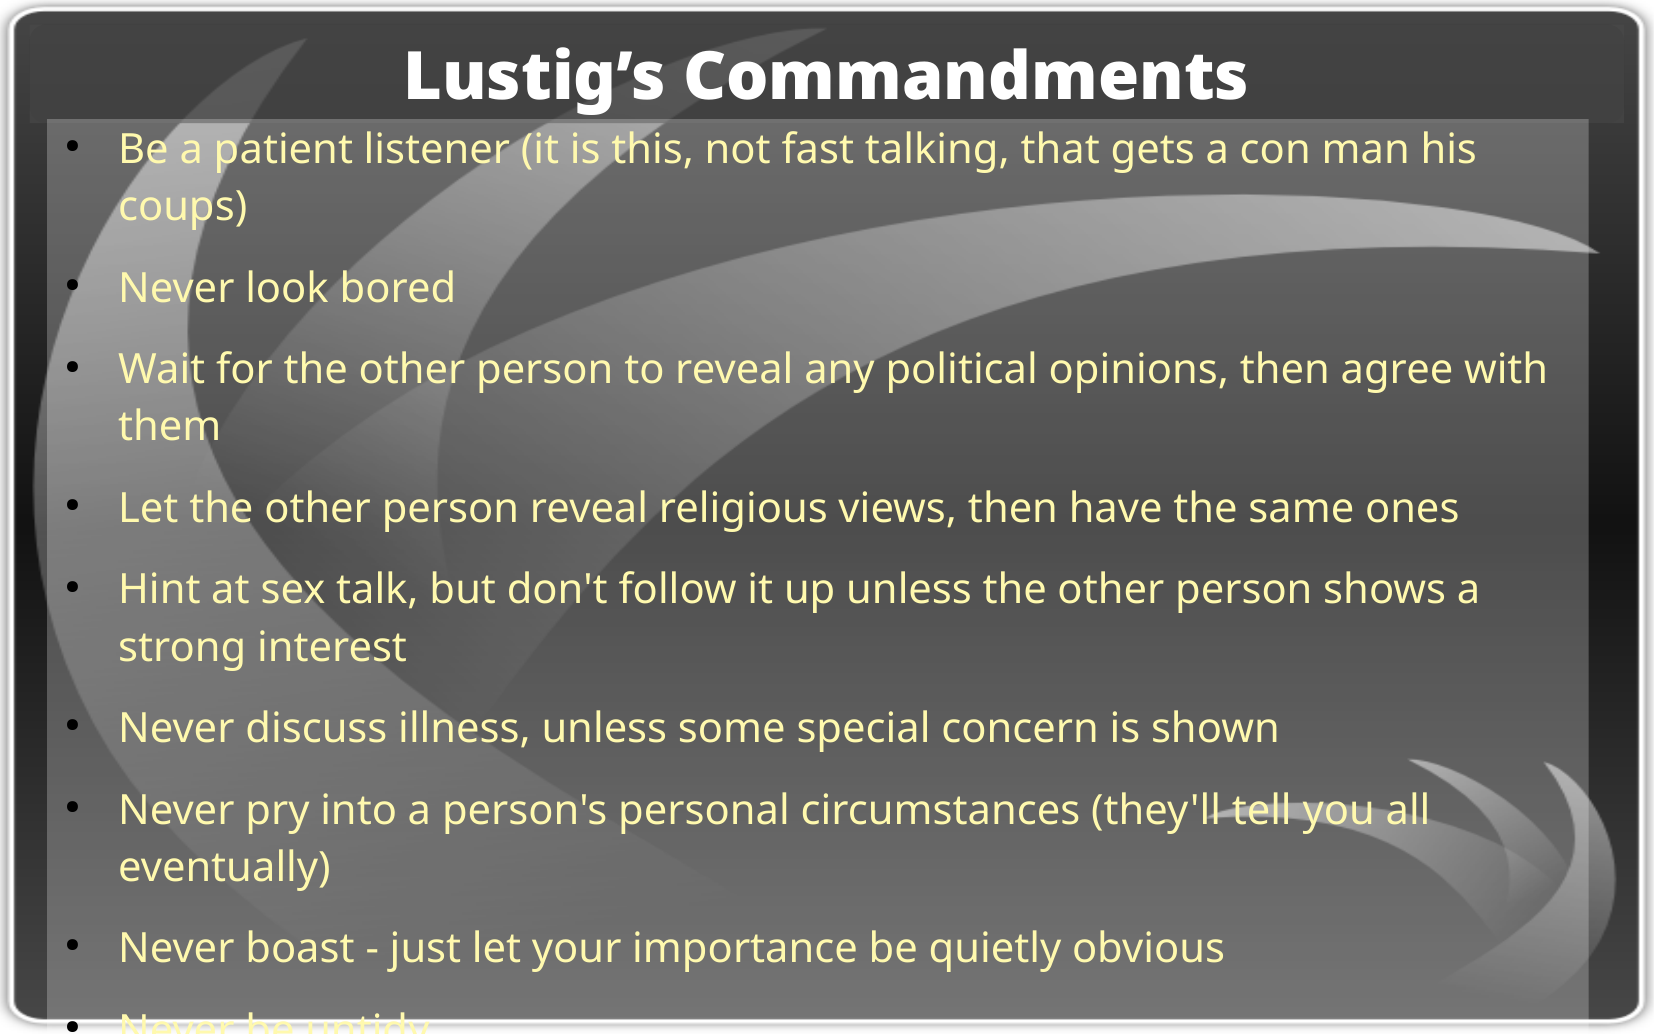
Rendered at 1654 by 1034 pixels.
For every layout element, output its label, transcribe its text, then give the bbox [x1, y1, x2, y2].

picture [0, 0, 1654, 1034]
title Lustig’s Commandments [29, 24, 1625, 124]
list Be a patient listener (it is this, not fast talking, that gets a con man his coups) Never look bored Wait for the other person to reveal any political opinions, then agree with them Let the other person reveal religious views, then have the same ones Hint at sex talk, but don't follow it up unless the other person shows a strong interest Never discuss illness, unless some special concern is shown Never pry into a person's personal circumstances (they'll tell you all eventually) Never boast - just let your importance be quietly obvious Never be untidy Never get drunk [47, 119, 1589, 1019]
